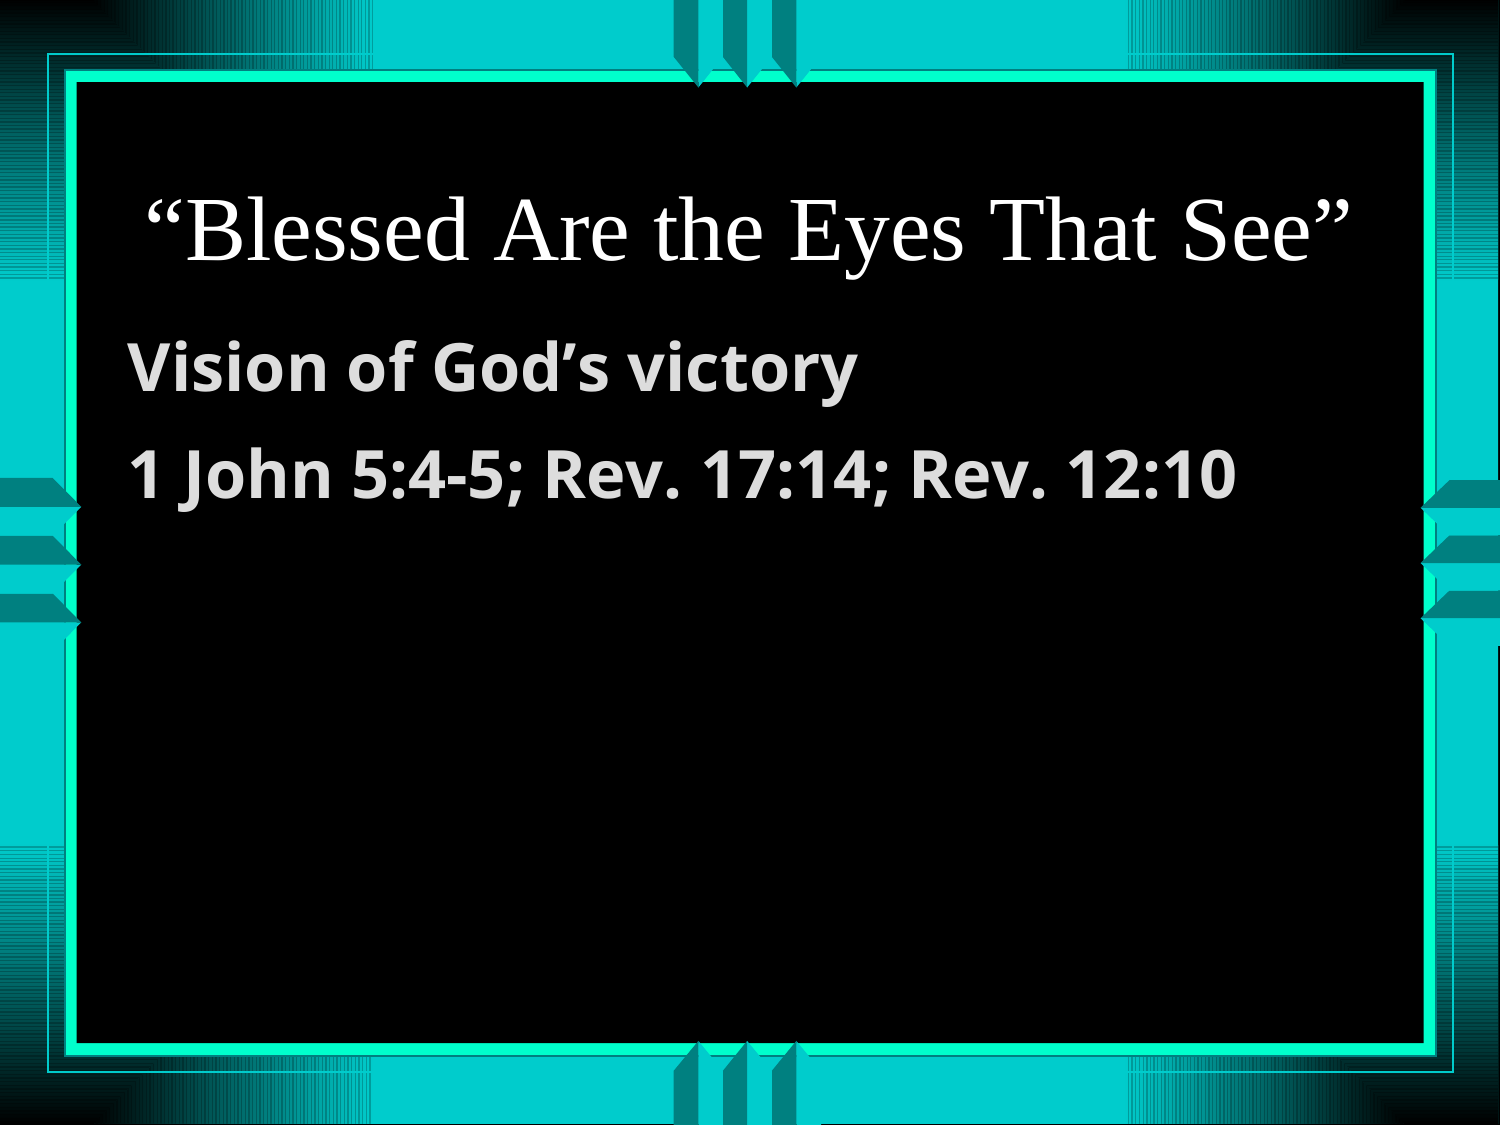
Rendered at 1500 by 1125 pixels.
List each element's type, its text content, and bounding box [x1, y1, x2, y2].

title “Blessed Are the Eyes That See” [26, 99, 1474, 288]
list Vision of God’s victory 1 John 5:4-5; Rev. 17:14; Rev. 12:10 [112, 312, 1388, 988]
